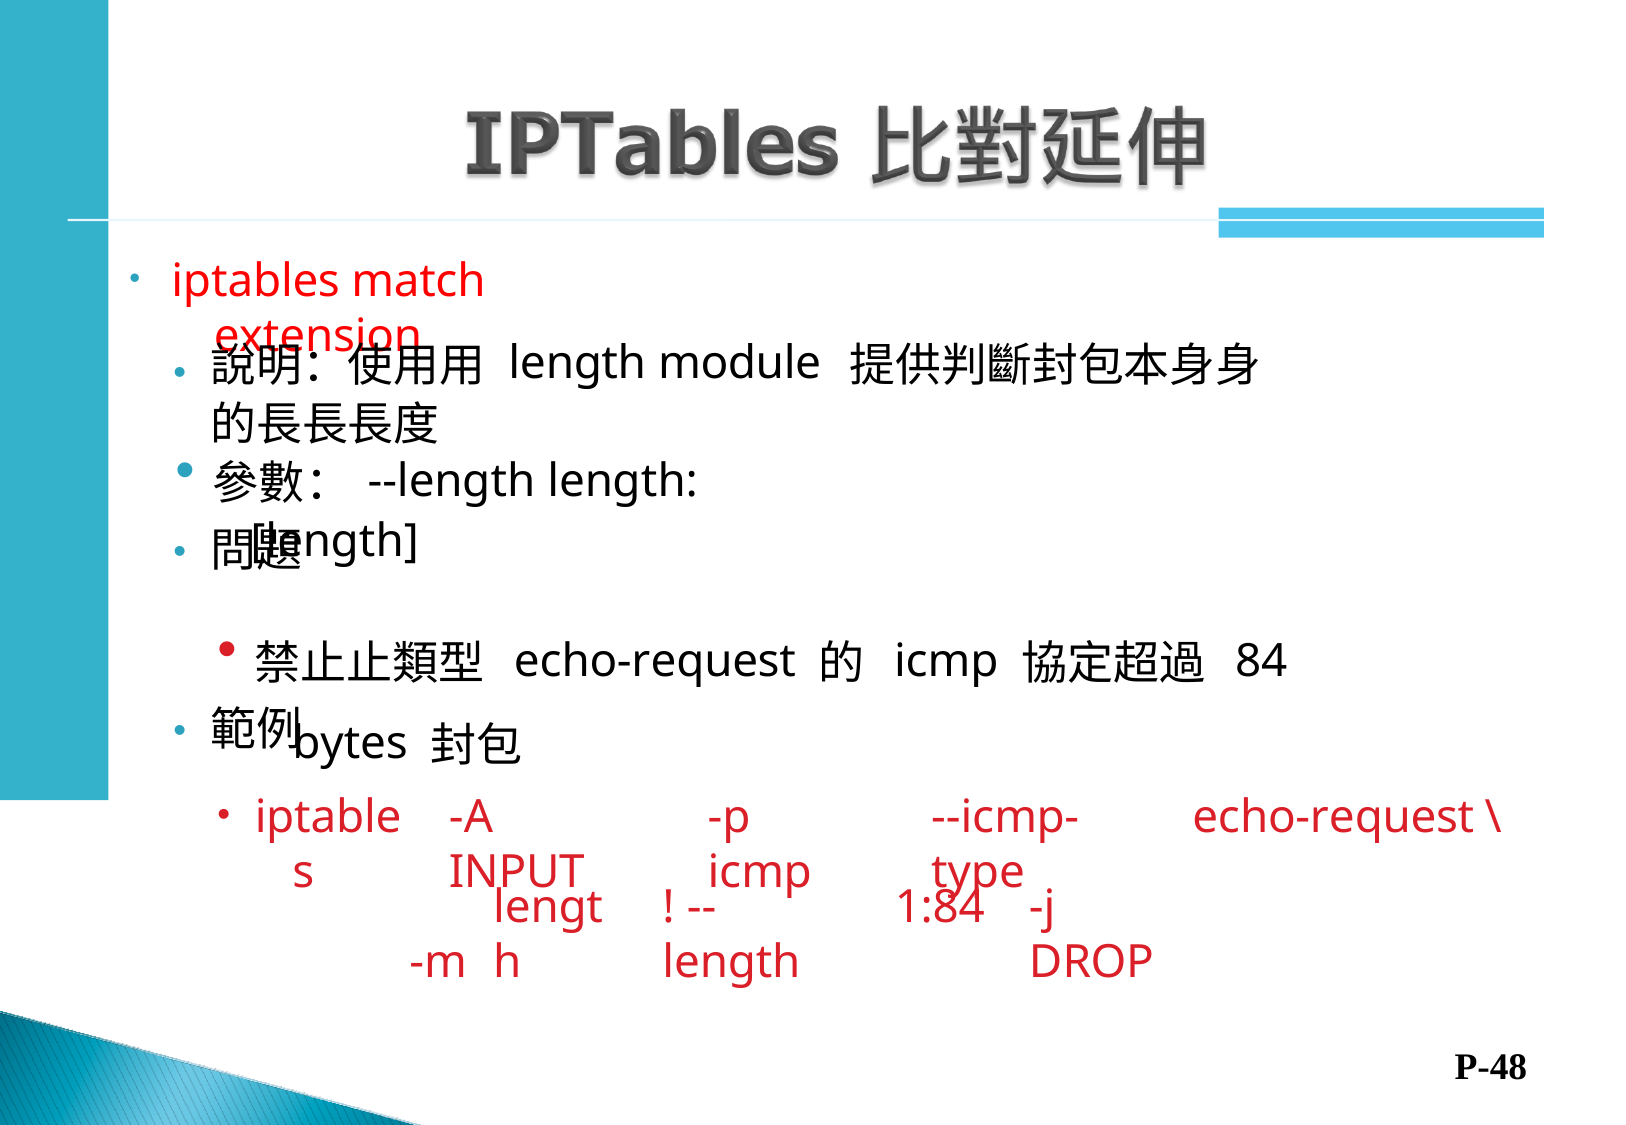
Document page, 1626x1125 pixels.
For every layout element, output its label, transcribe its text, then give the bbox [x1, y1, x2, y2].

text_box [453, 81, 1218, 203]
text_box 問題 禁⽌止類型 echo-request 的 icmp 協定超過 84 bytes 封包 [208, 520, 1375, 665]
text_box 1:84 [892, 876, 989, 933]
text_box 範例 iptables [208, 699, 409, 843]
text_box 參數：--length length:[length] [171, 427, 829, 486]
text_box -A INPUT -m [407, 786, 667, 933]
text_box • [171, 706, 189, 752]
text_box -p icmp [705, 786, 891, 843]
text_box echo-request \ [1190, 786, 1505, 843]
text_box P-47 [1452, 1042, 1532, 1090]
text_box 說明：使⽤用 length module 提供判斷封包本⾝身的⻑⾧長度 [208, 341, 1265, 396]
text_box • [171, 526, 189, 573]
text_box -j DROP [1026, 876, 1221, 933]
text_box length [491, 876, 622, 933]
text_box --icmp-type [929, 786, 1166, 843]
text_box iptables match extension [125, 250, 674, 307]
text_box ! --length [660, 876, 854, 933]
text_box • [171, 347, 189, 394]
